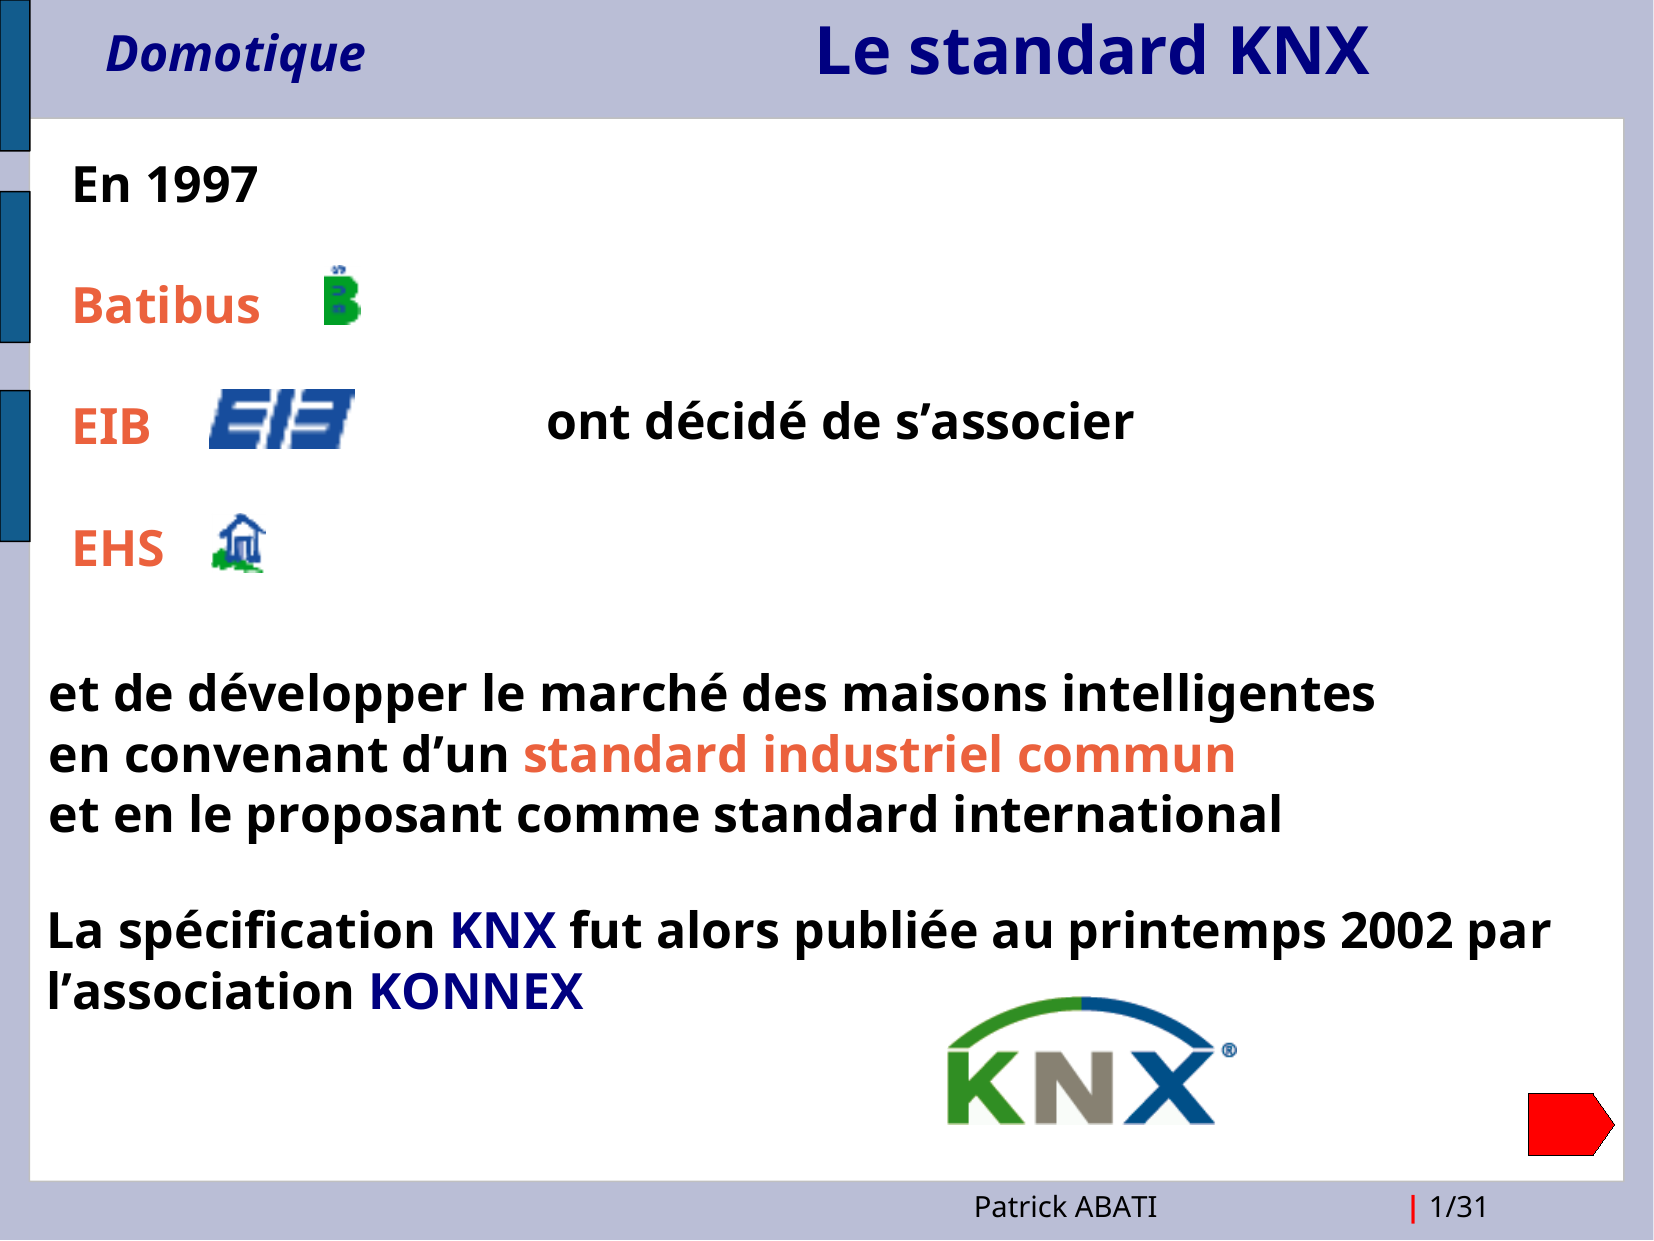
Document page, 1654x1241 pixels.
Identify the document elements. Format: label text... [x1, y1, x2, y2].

picture [947, 1027, 1237, 1126]
picture [324, 265, 361, 325]
text_box et de développer le marché des maisons intelligentes en convenant d’un standard industriel commun et en le proposant comme standard international [34, 653, 1621, 851]
picture [316, 389, 355, 449]
text_box ont décidé de s’associer [531, 381, 1234, 457]
text_box La spécification KNX fut alors publiée au printemps 2002 par l’association KONNEX [31, 890, 1621, 1027]
text_box En 1997 Batibus EIB EHS [56, 144, 316, 584]
text_box [1528, 1093, 1615, 1156]
